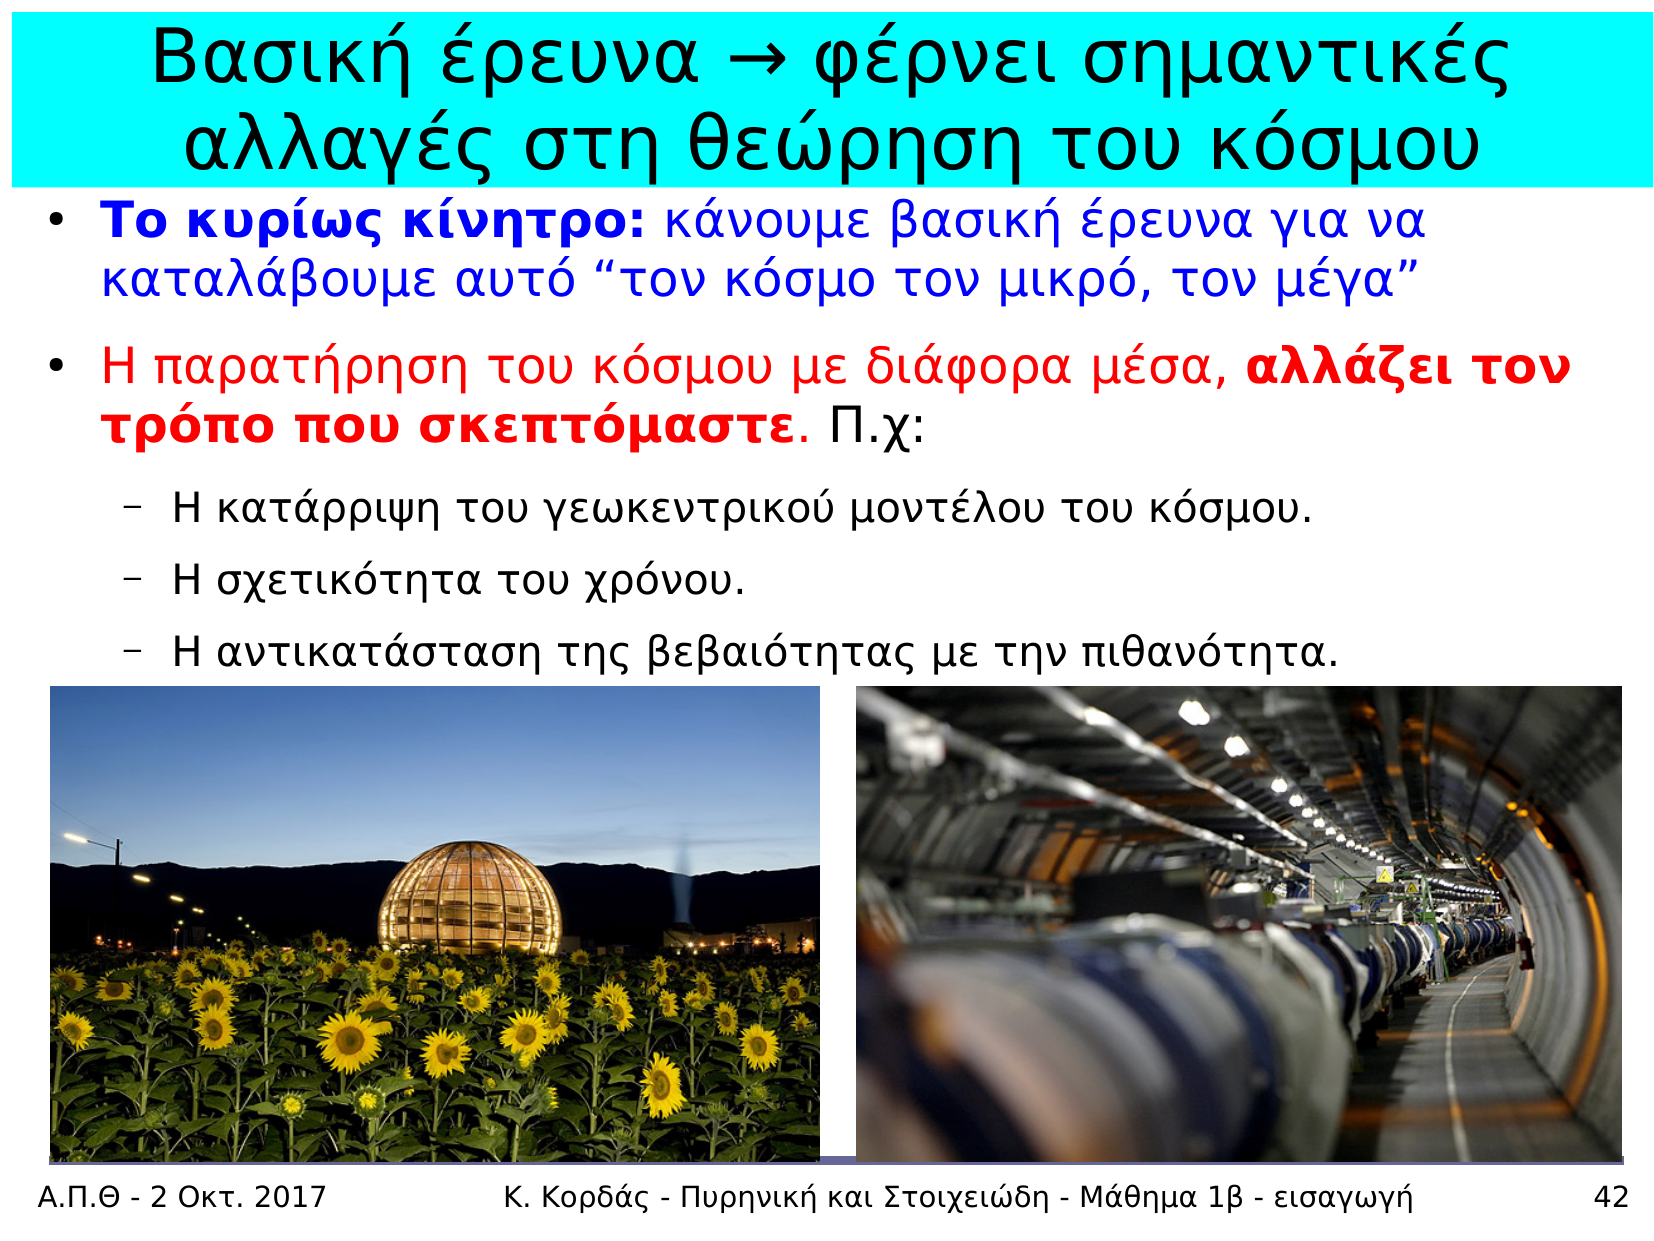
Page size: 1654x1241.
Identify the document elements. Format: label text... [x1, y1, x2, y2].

picture [856, 686, 1622, 1162]
picture [50, 686, 820, 1162]
list Το κυρίως κίνητρο: κάνουμε βασική έρευνα για να καταλάβουμε αυτό “τον κόσμο τον μικρό, τον μέγα” Η παρατήρηση του κόσμου με διάφορα μέσα, αλλάζει τον τρόπο που σκεπτόμαστε. Π.χ: Η κατάρριψη του γεωκεντρικού μοντέλου του κόσμου. Η σχετικότητα του χρόνου. Η αντικατάσταση της βεβαιότητας με την πιθανότητα. [29, 191, 1654, 1168]
title Βασική έρευνα → φέρνει σημαντικές αλλαγές στη θεώρηση του κόσμου [11, 12, 1654, 188]
